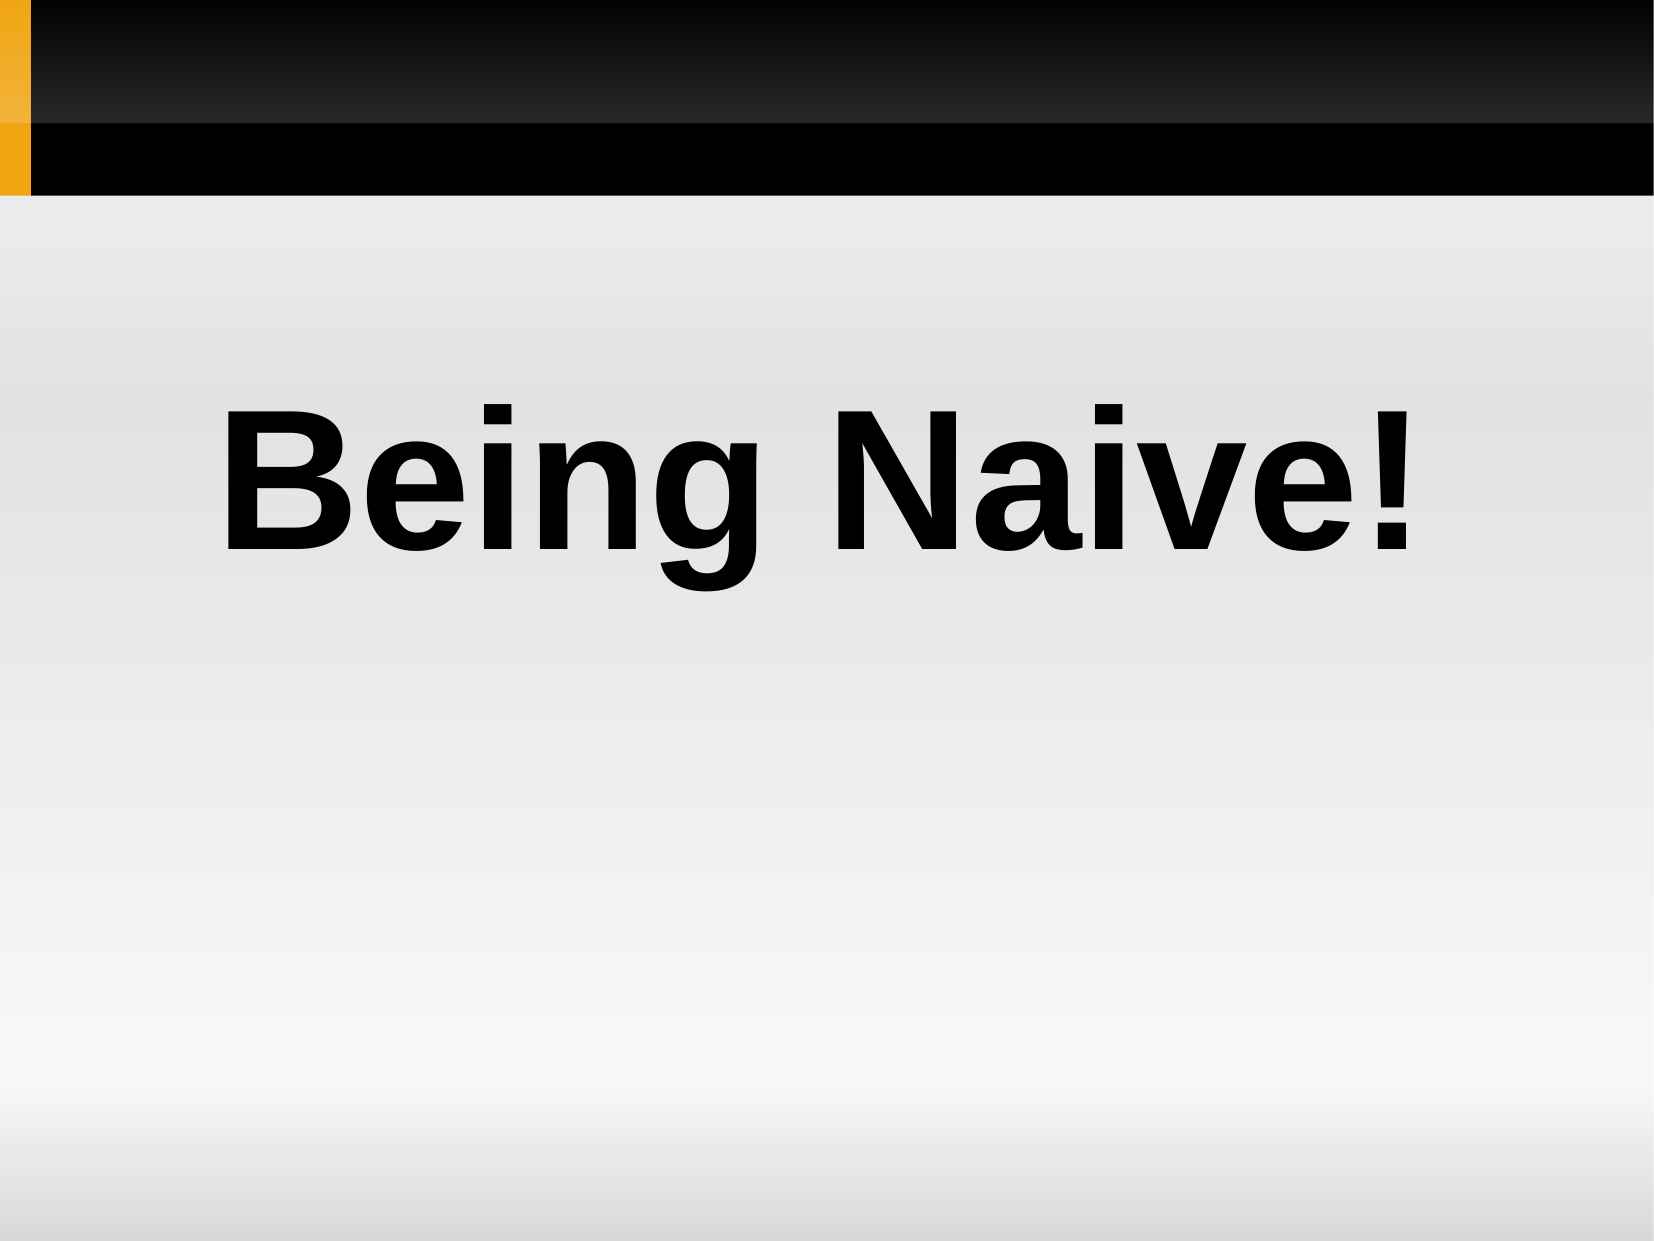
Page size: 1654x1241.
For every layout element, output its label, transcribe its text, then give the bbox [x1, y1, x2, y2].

subtitle Being Naive! [76, 0, 1565, 1109]
picture [0, 0, 1654, 1241]
